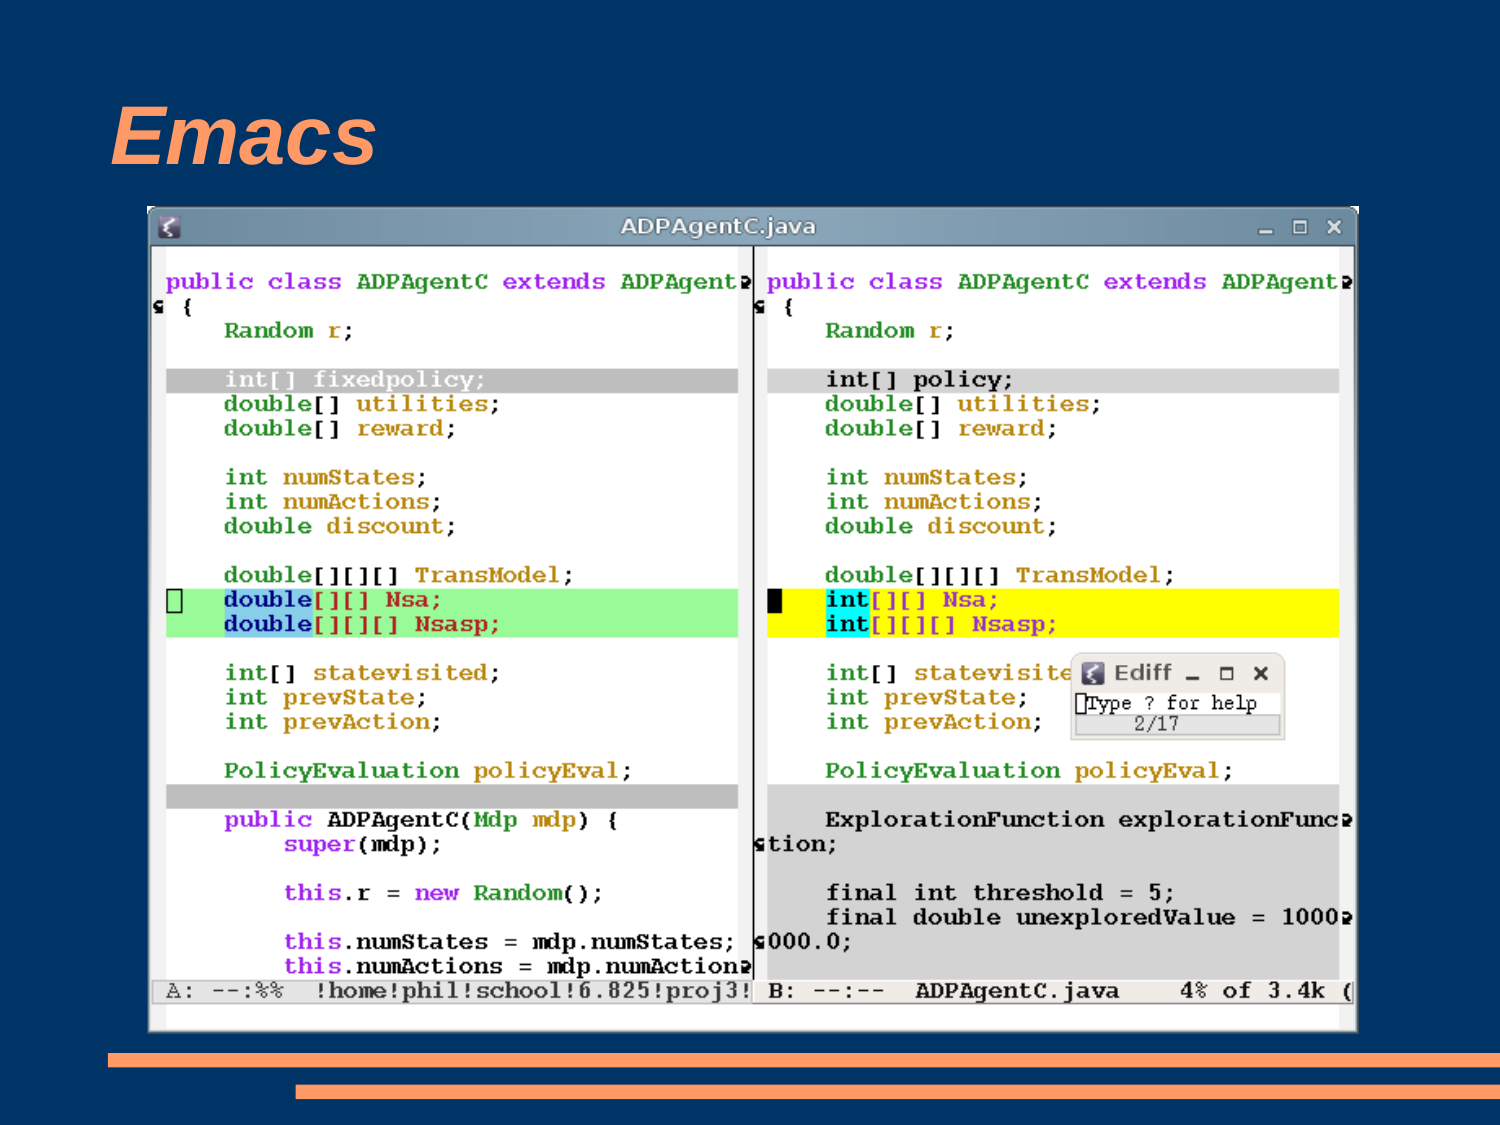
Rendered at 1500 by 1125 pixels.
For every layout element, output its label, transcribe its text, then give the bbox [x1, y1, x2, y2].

title Emacs [110, 49, 1392, 223]
picture [147, 206, 1359, 1034]
